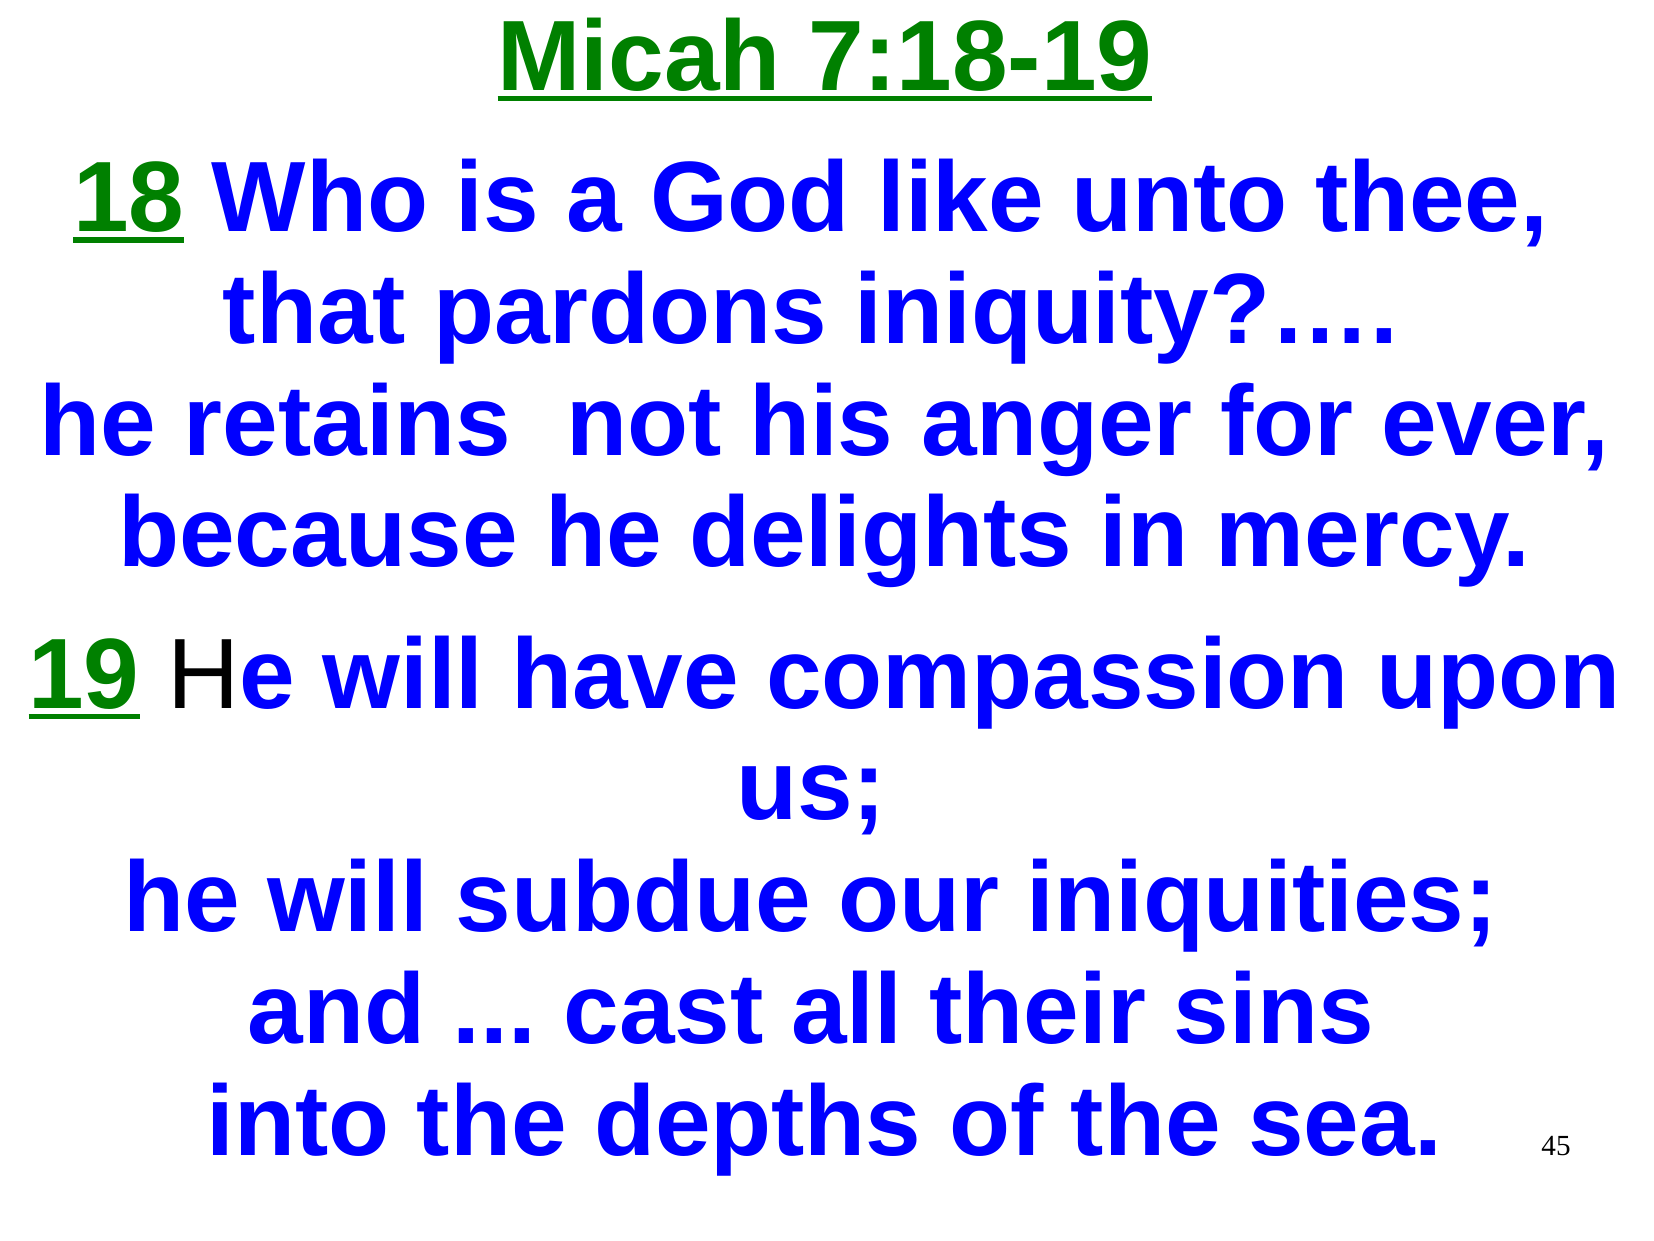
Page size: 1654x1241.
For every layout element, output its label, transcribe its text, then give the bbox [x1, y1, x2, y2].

list Micah 7:18-19 18 Who is a God like unto thee, that pardons iniquity?…. he retains not his anger for ever, because he delights in mercy. 19 He will have compassion upon us; he will subdue our iniquities; and ... cast all their sins into the depths of the sea. [0, 0, 1651, 1238]
